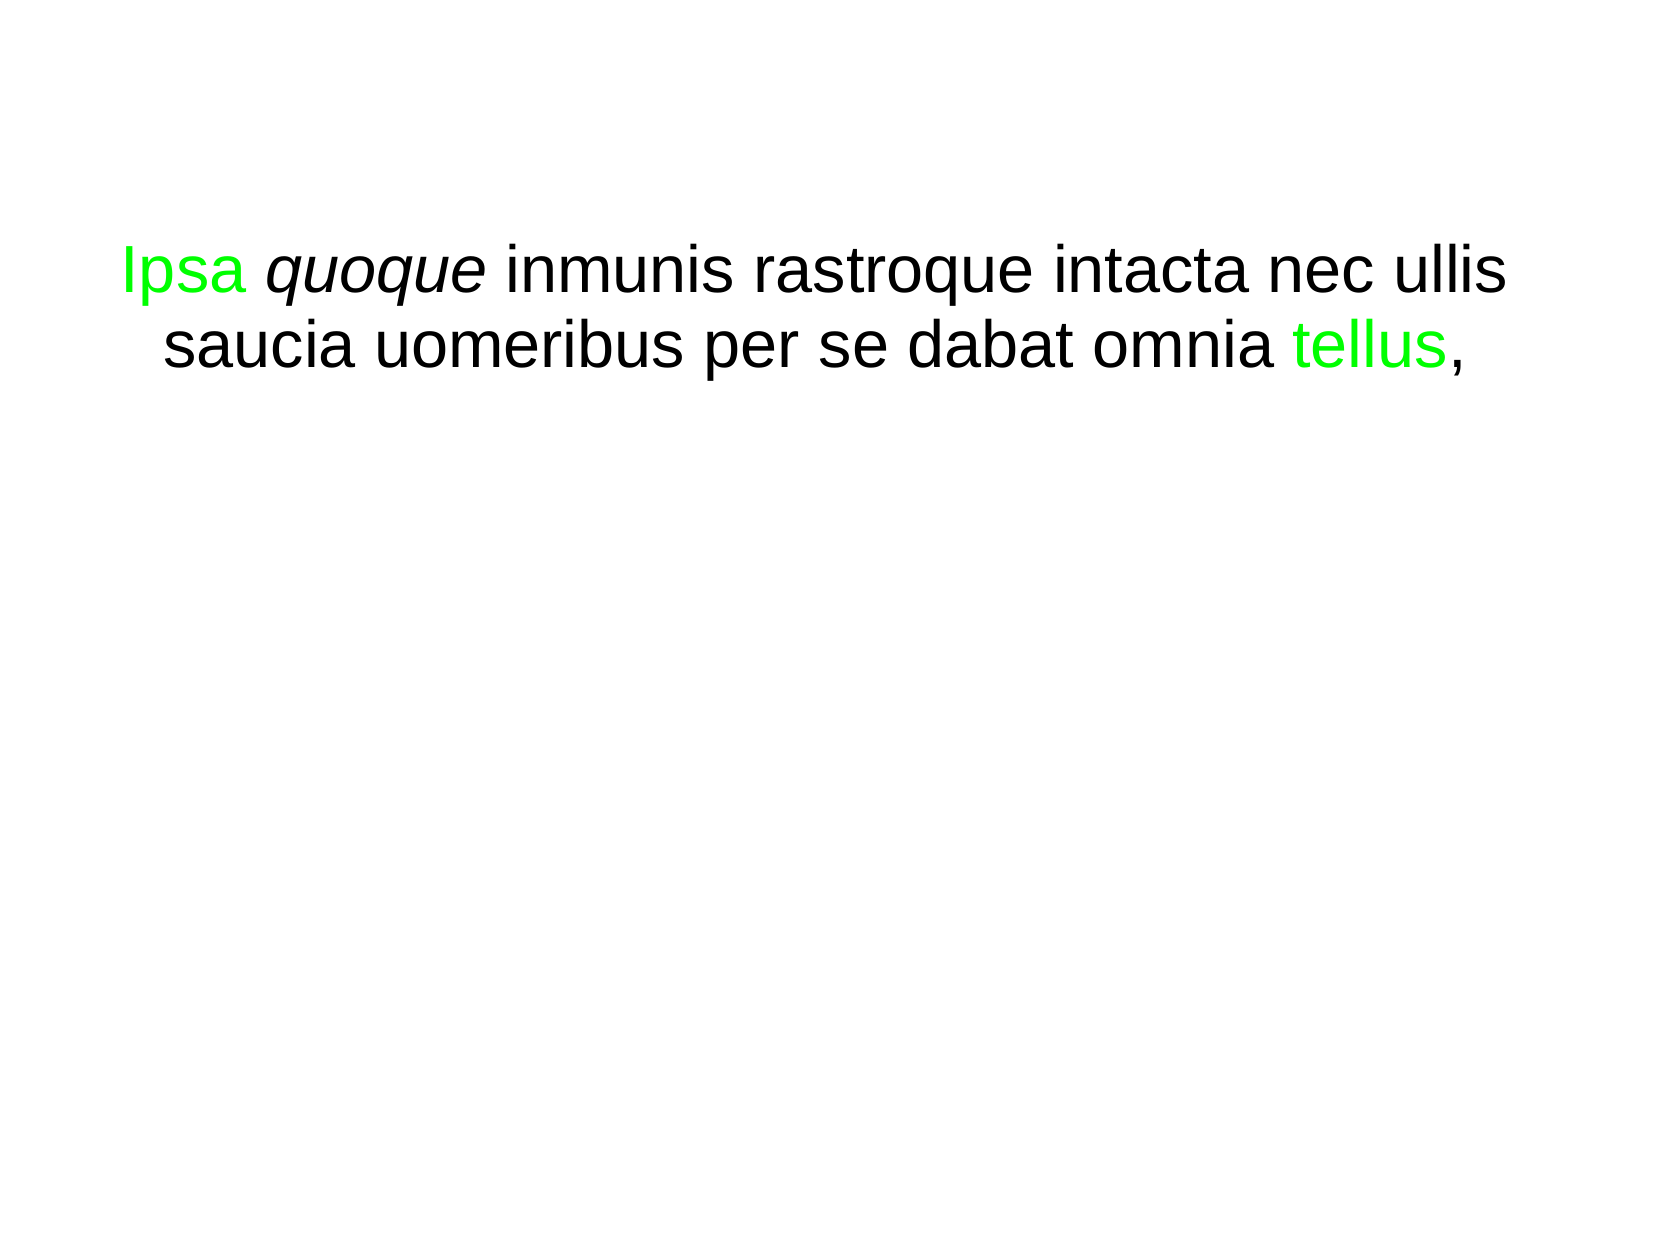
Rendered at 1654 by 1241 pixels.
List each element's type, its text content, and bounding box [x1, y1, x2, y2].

title Ipsa quoque inmunis rastroque intacta nec ullis saucia uomeribus per se dabat omnia tellus, [35, 23, 1595, 591]
